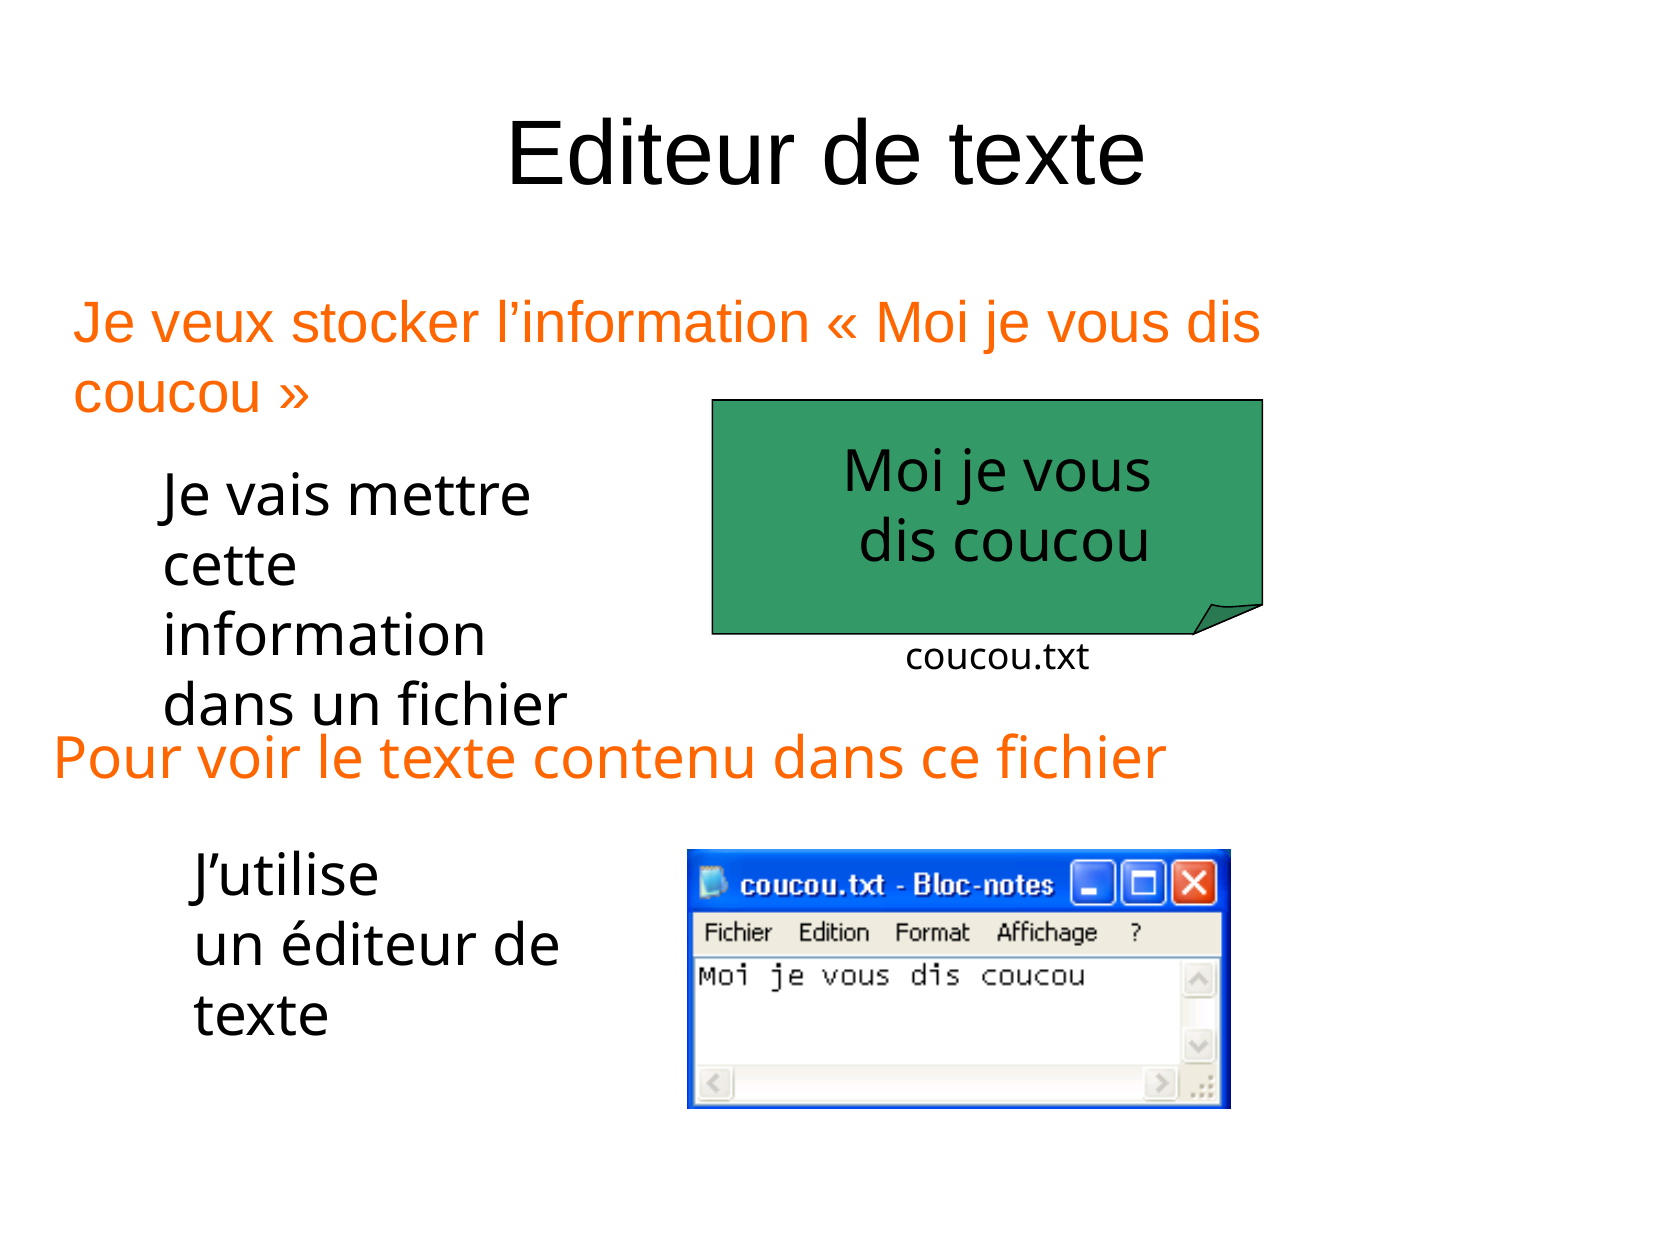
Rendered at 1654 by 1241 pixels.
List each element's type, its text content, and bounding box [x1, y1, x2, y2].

list Je veux stocker l’information « Moi je vous dis coucou » [58, 277, 1441, 438]
picture [687, 849, 1231, 1109]
text_box Pour voir le texte contenu dans ce fichier [37, 712, 1420, 838]
text_box Moi je vous dis coucou [712, 399, 1263, 634]
text_box Je vais mettre cette information dans un fichier [112, 449, 638, 712]
text_box J’utilise un éditeur de texte [142, 838, 594, 1055]
title Editeur de texte [82, 49, 1571, 257]
text_box coucou.txt [854, 624, 1105, 686]
